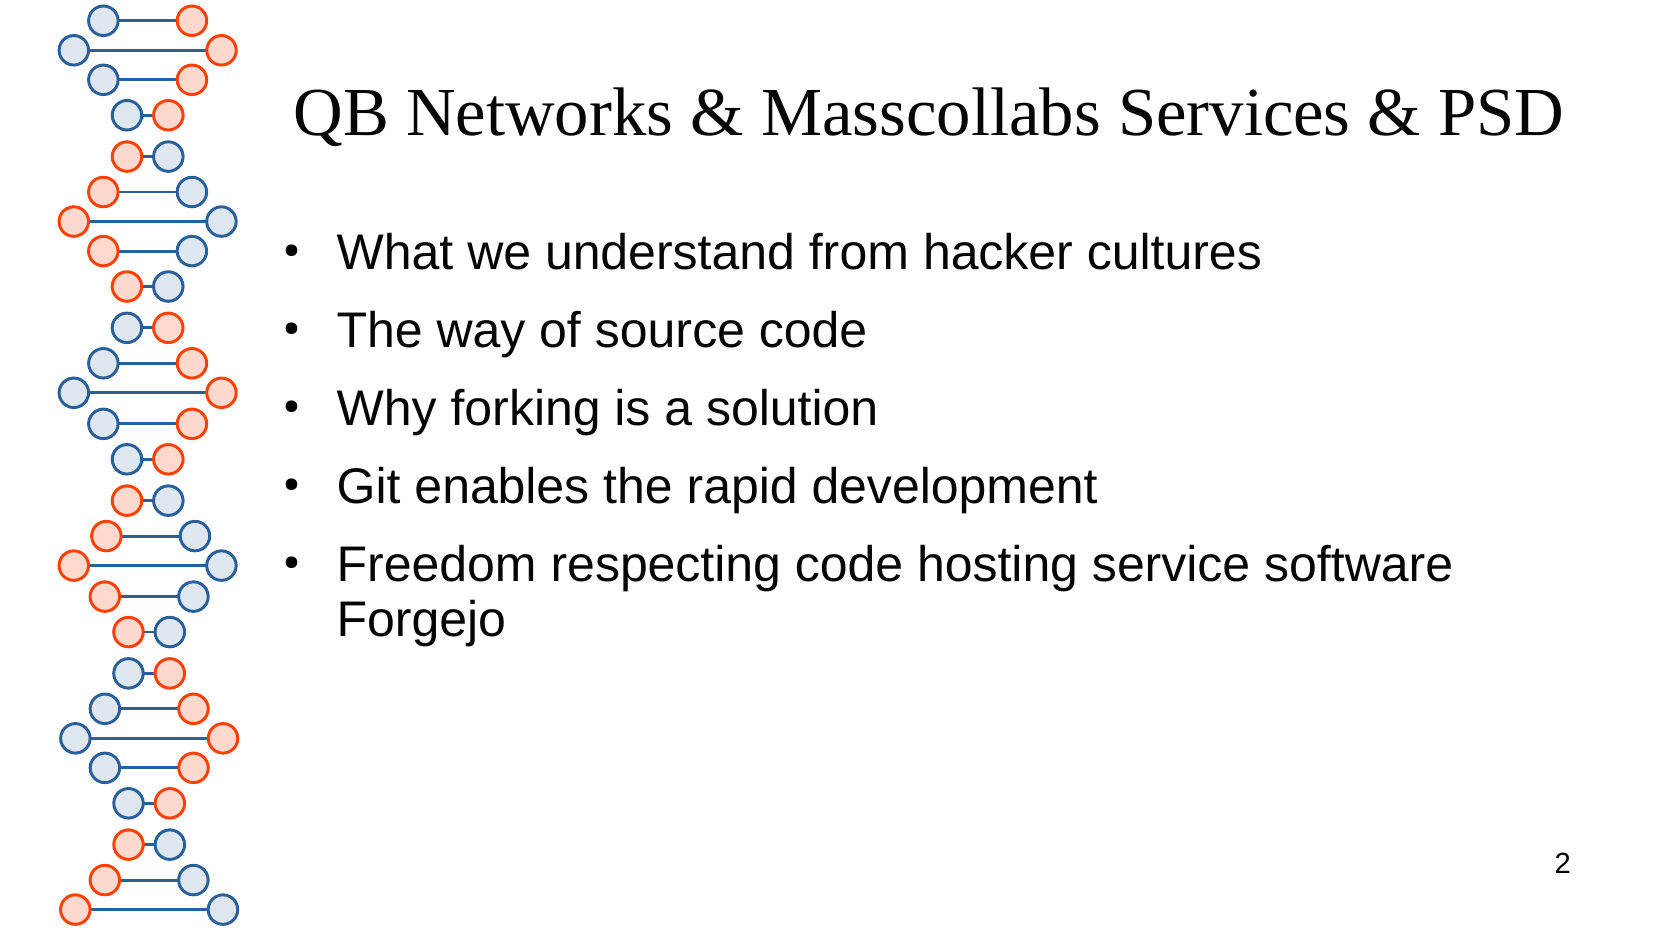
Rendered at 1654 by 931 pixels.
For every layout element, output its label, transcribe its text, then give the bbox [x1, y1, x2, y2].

title QB Networks & Masscollabs Services & PSD [265, 35, 1595, 189]
list What we understand from hacker cultures The way of source code Why forking is a solution Git enables the rapid development Freedom respecting code hosting service software Forgejo [265, 224, 1595, 764]
